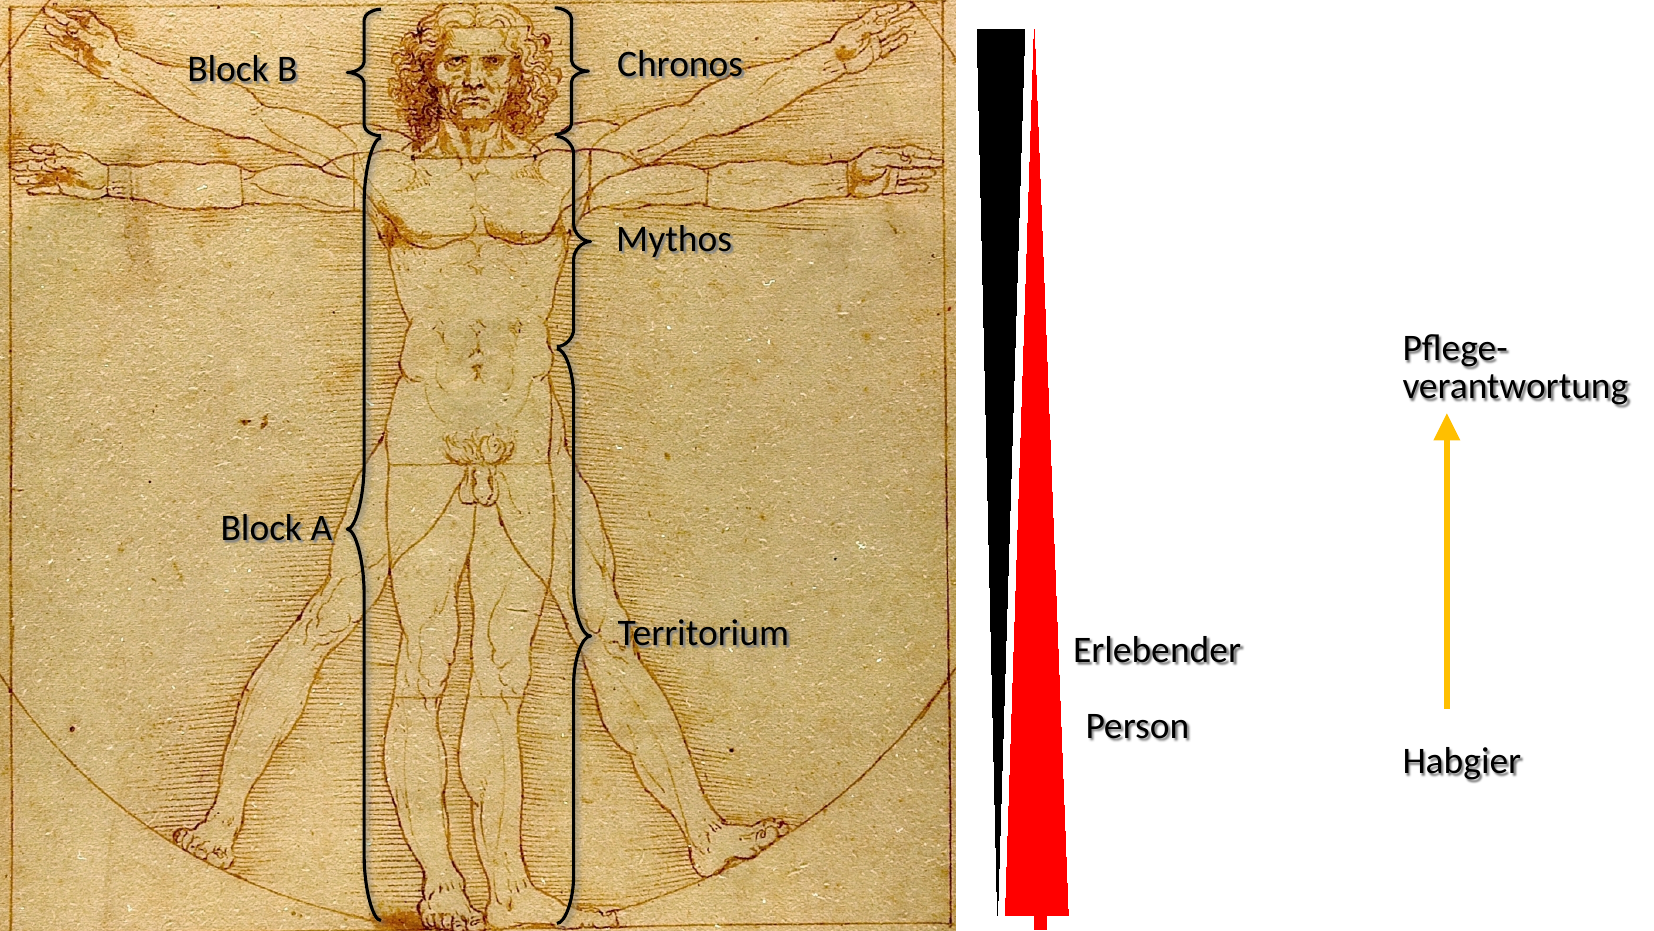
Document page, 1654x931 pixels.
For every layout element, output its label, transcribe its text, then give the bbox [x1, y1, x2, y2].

text_box Territorium [602, 609, 805, 663]
text_box Pflege- verantwortung [1387, 324, 1644, 416]
picture [0, 0, 956, 931]
text_box [977, 29, 1025, 916]
text_box Erlebender [1058, 626, 1257, 679]
text_box Mythos [601, 215, 748, 269]
text_box Block B [172, 46, 313, 99]
text_box [1005, 29, 1069, 916]
text_box Block A [205, 504, 348, 557]
text_box Person [1070, 702, 1397, 831]
text_box Habgier [1387, 738, 1544, 791]
text_box Chronos [602, 40, 759, 94]
